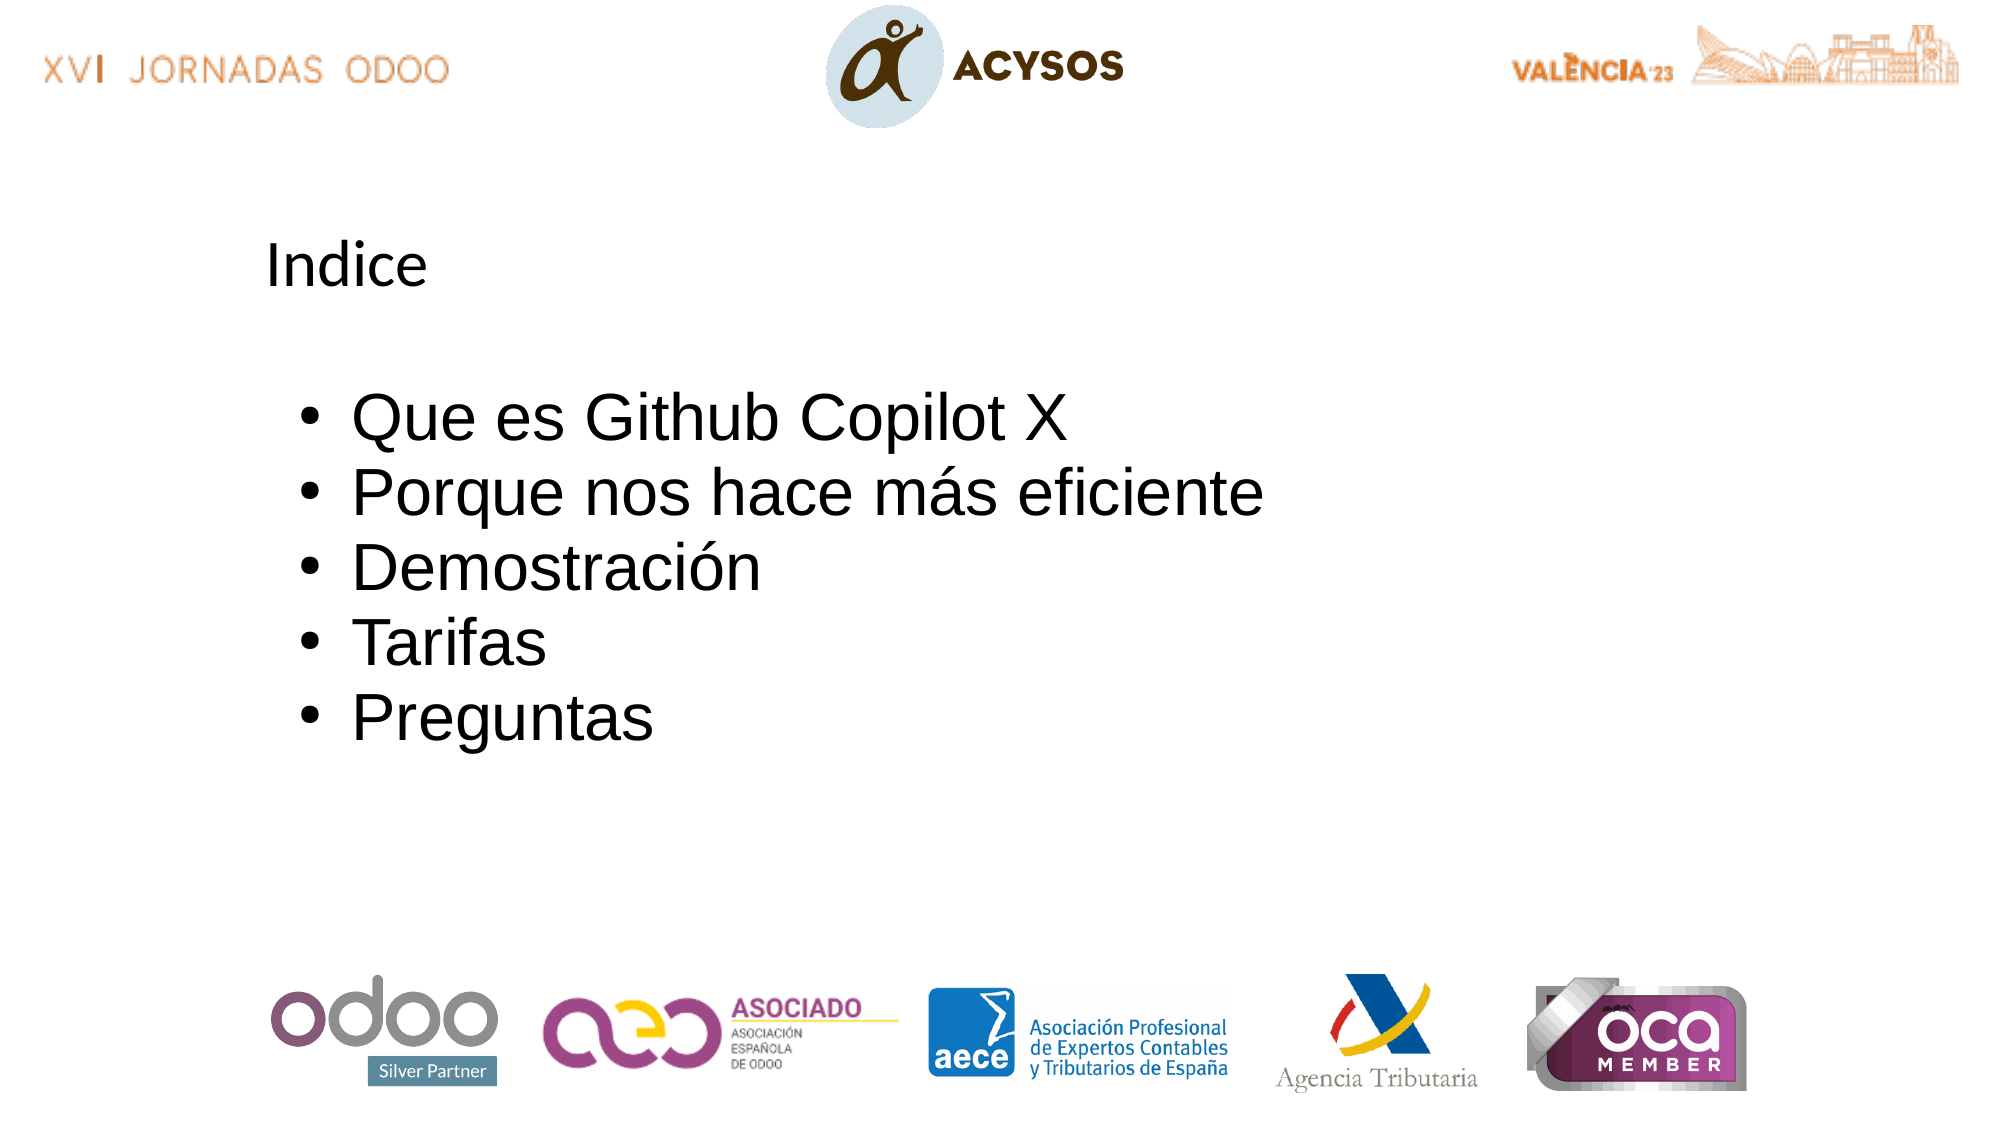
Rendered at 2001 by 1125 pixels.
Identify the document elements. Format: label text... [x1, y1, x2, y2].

picture [915, 974, 1241, 1093]
picture [826, 5, 1123, 128]
text_box Que es Github Copilot X Porque nos hace más eficiente Demostración Tarifas Preguntas [265, 372, 1754, 935]
picture [265, 968, 502, 1091]
picture [1523, 974, 1749, 1093]
picture [1275, 974, 1478, 1093]
picture [534, 974, 910, 1093]
title Indice [265, 192, 1483, 348]
